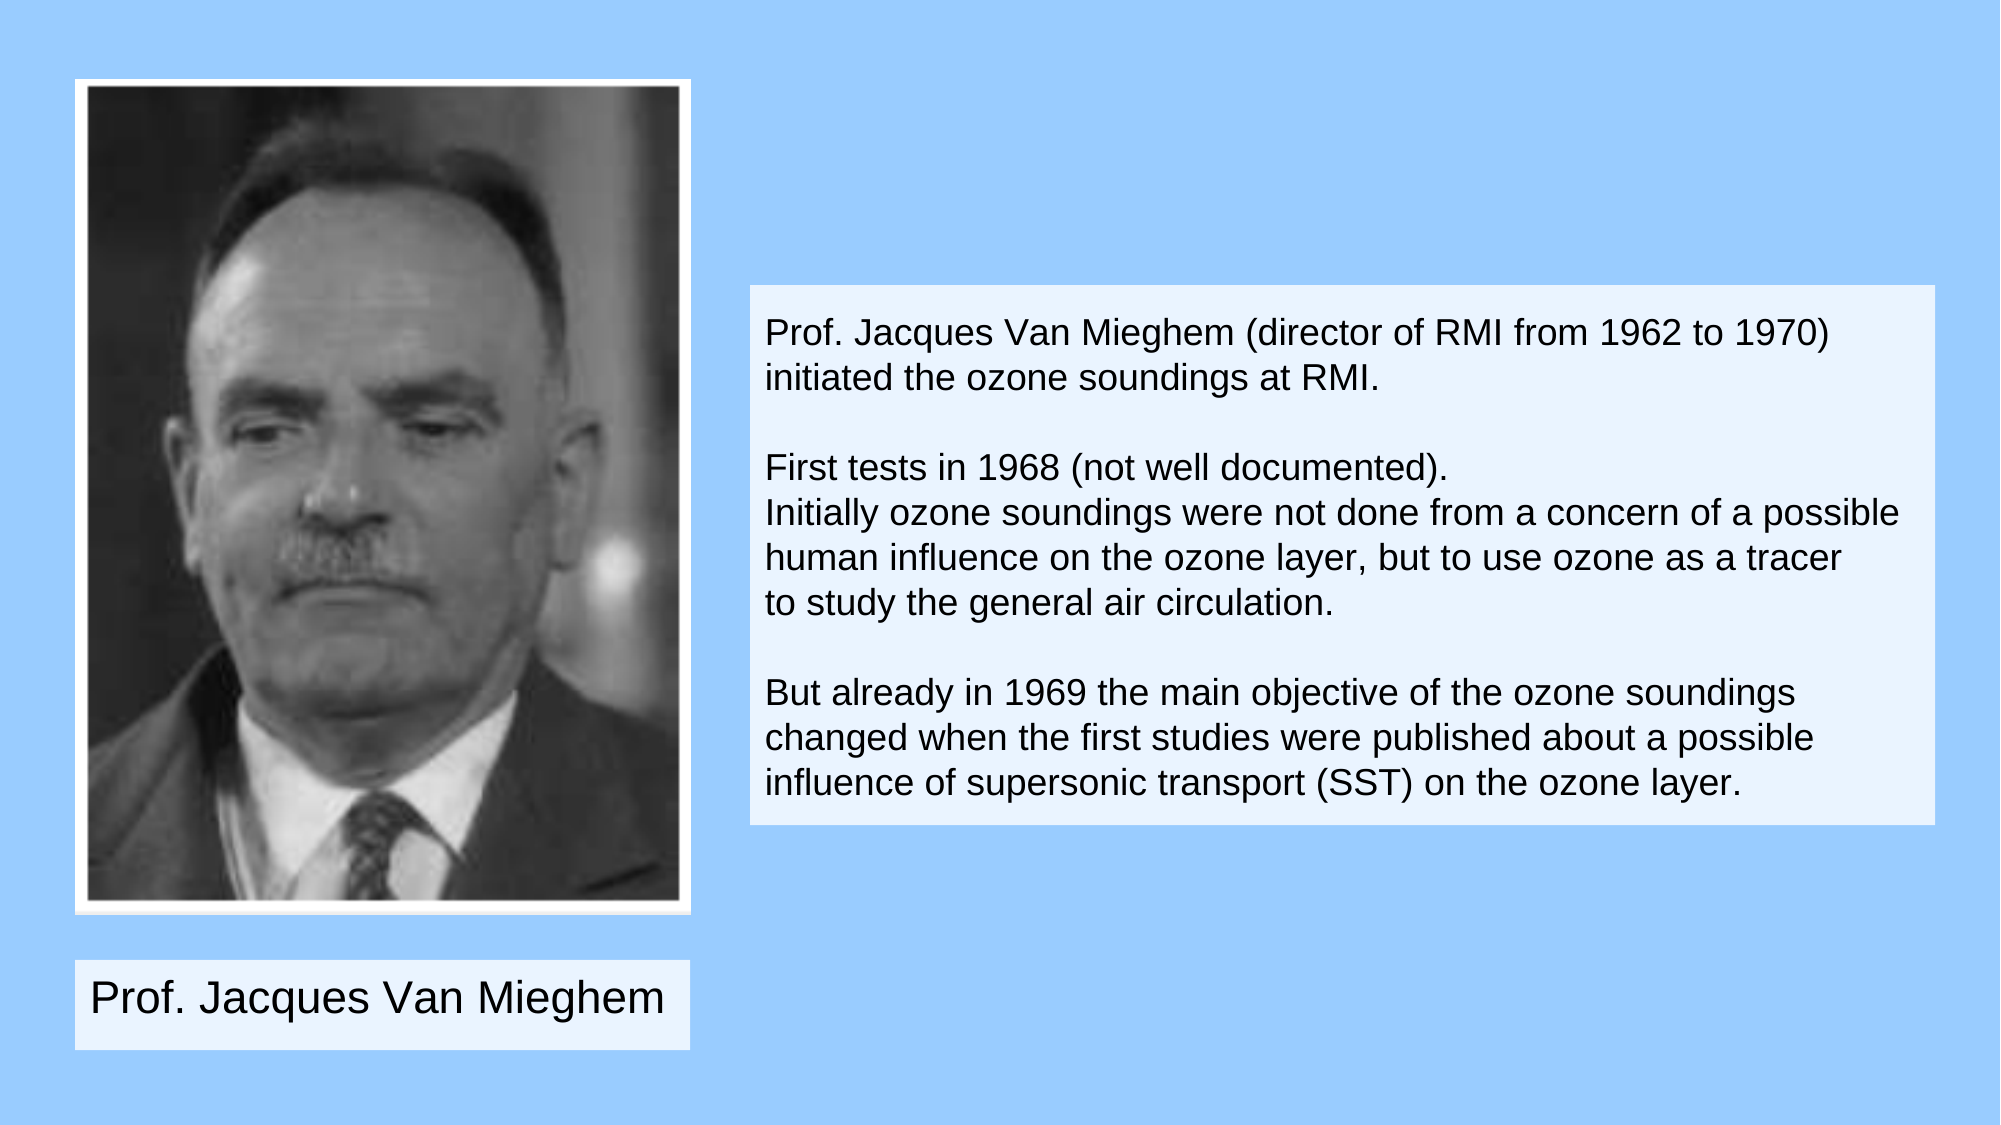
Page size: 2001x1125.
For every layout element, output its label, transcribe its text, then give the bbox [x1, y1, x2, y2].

picture [75, 79, 691, 916]
text_box Prof. Jacques Van Mieghem [75, 960, 691, 1051]
title Prof. Jacques Van Mieghem (director of RMI from 1962 to 1970) initiated the ozone soundings at RMI. First tests in 1968 (not well documented). Initially ozone soundings were not done from a concern of a possible human influence on the ozone layer, but to use ozone as a tracer to study the general air circulation. But already in 1969 the main objective of the ozone soundings changed when the first studies were published about a possible influence of supersonic transport (SST) on the ozone layer. [750, 285, 1936, 826]
